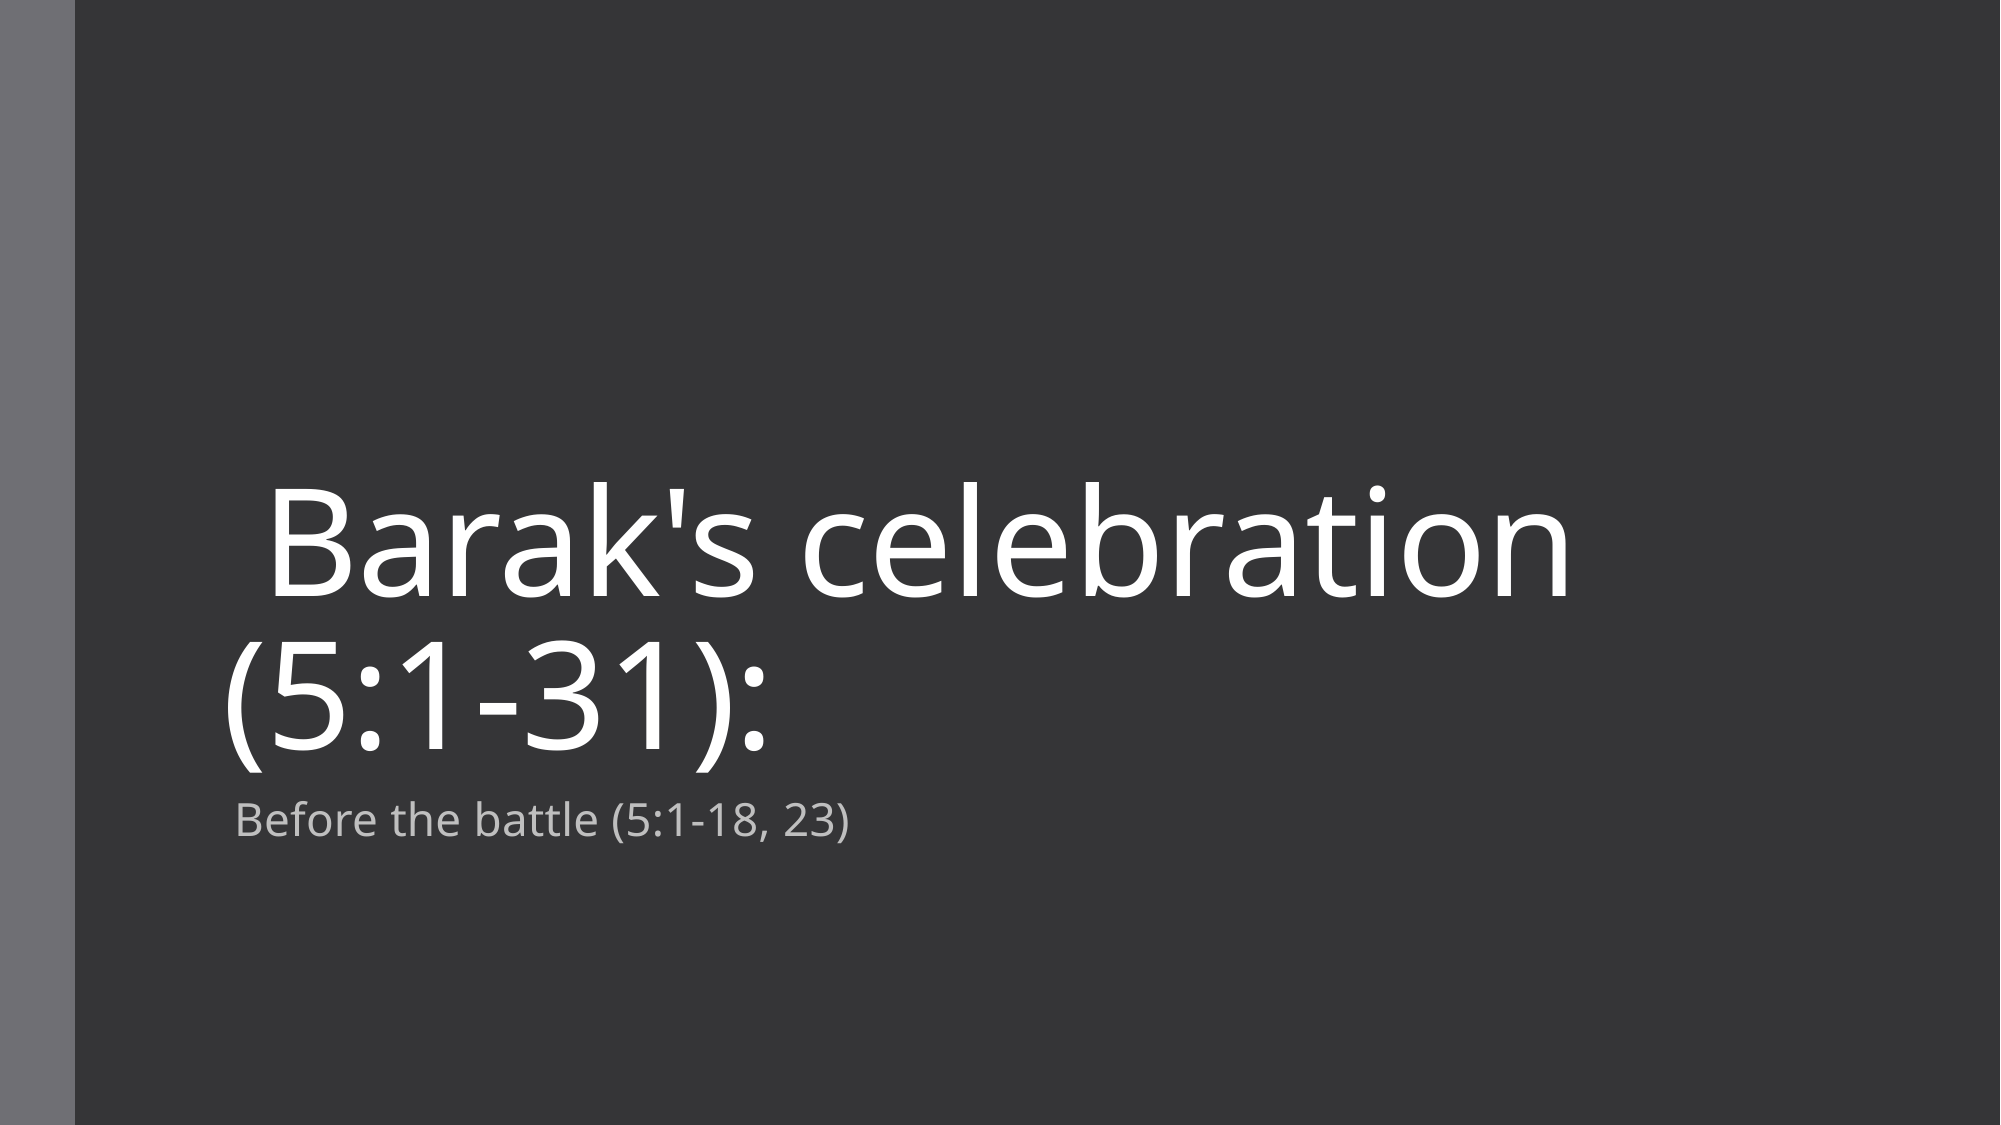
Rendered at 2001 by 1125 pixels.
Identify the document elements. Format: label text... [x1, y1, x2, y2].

title Barak's celebration (5:1-31): [206, 124, 1752, 787]
subtitle Before the battle (5:1-18, 23) [206, 787, 1752, 1066]
